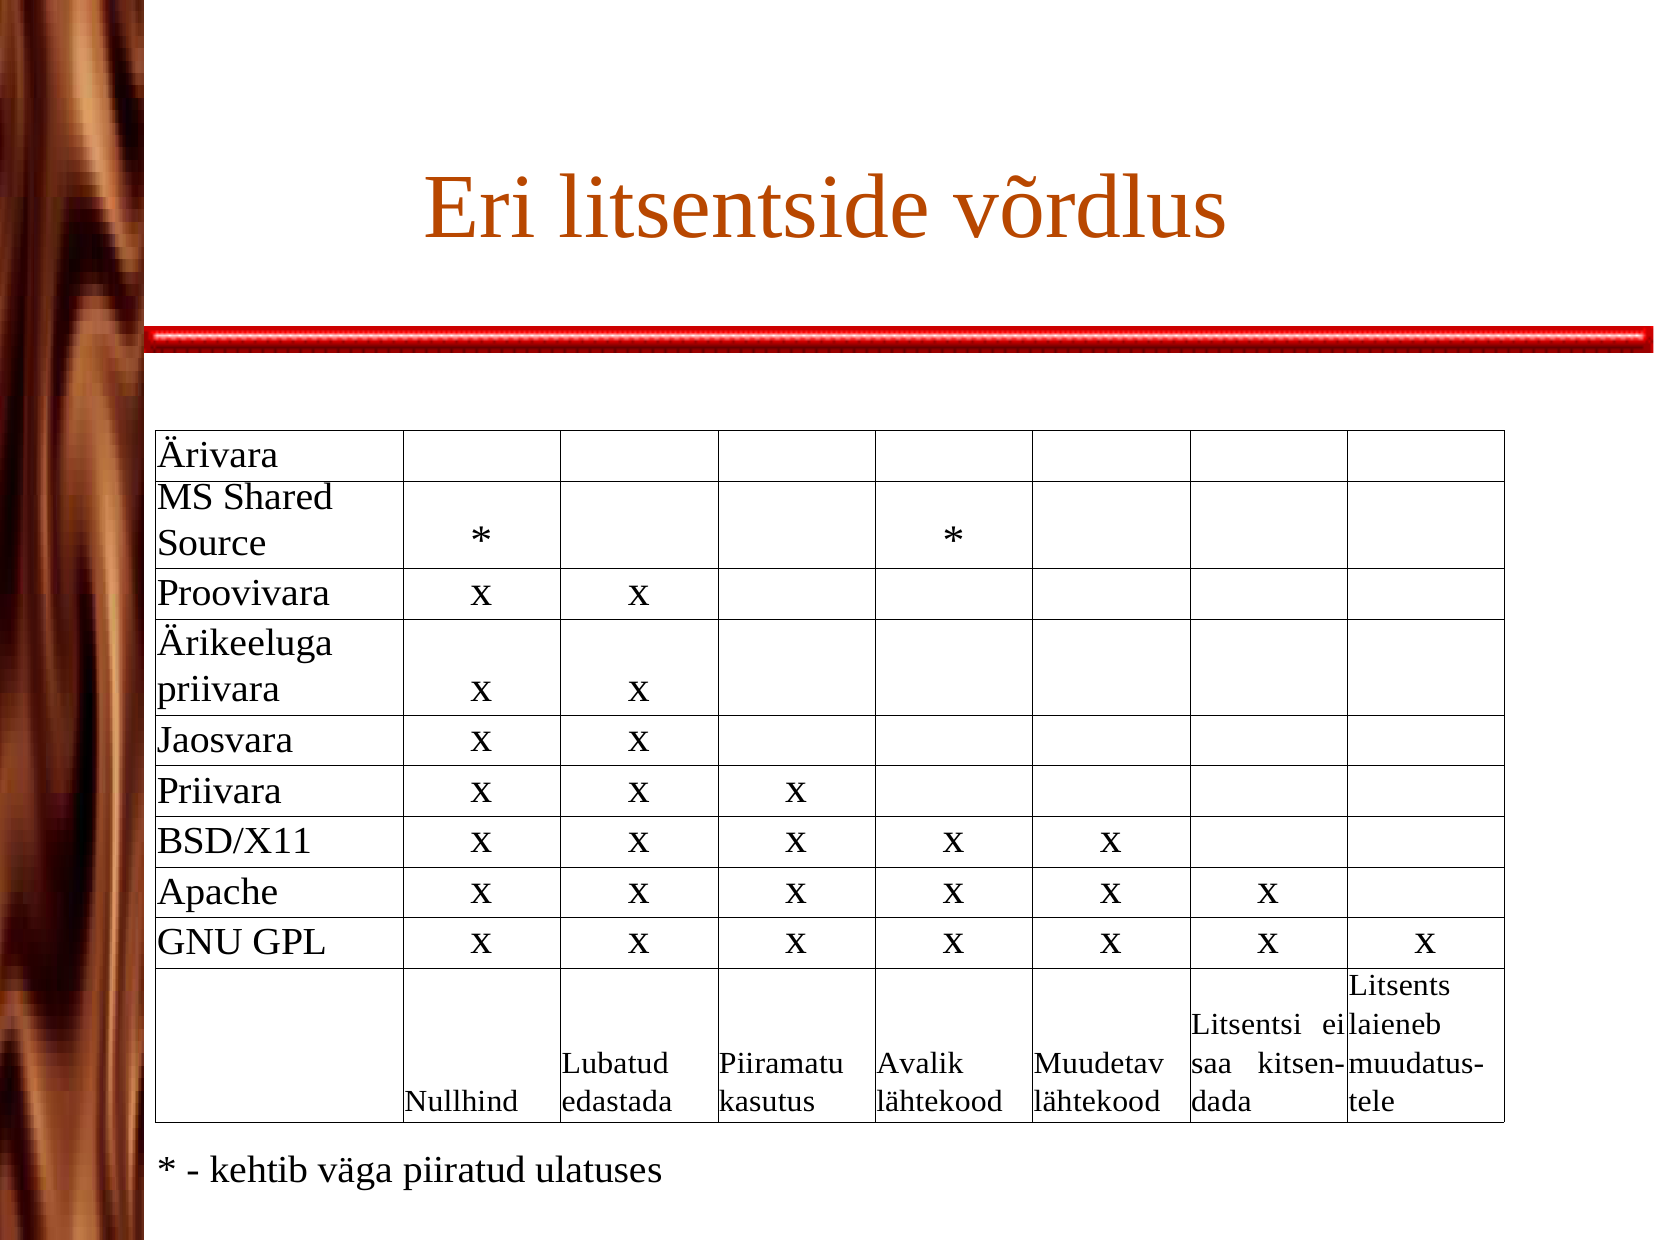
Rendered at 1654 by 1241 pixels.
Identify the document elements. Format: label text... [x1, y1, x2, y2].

picture [0, 0, 1654, 1240]
chart [154, 429, 1634, 1241]
title Eri litsentside võrdlus [121, 100, 1533, 312]
